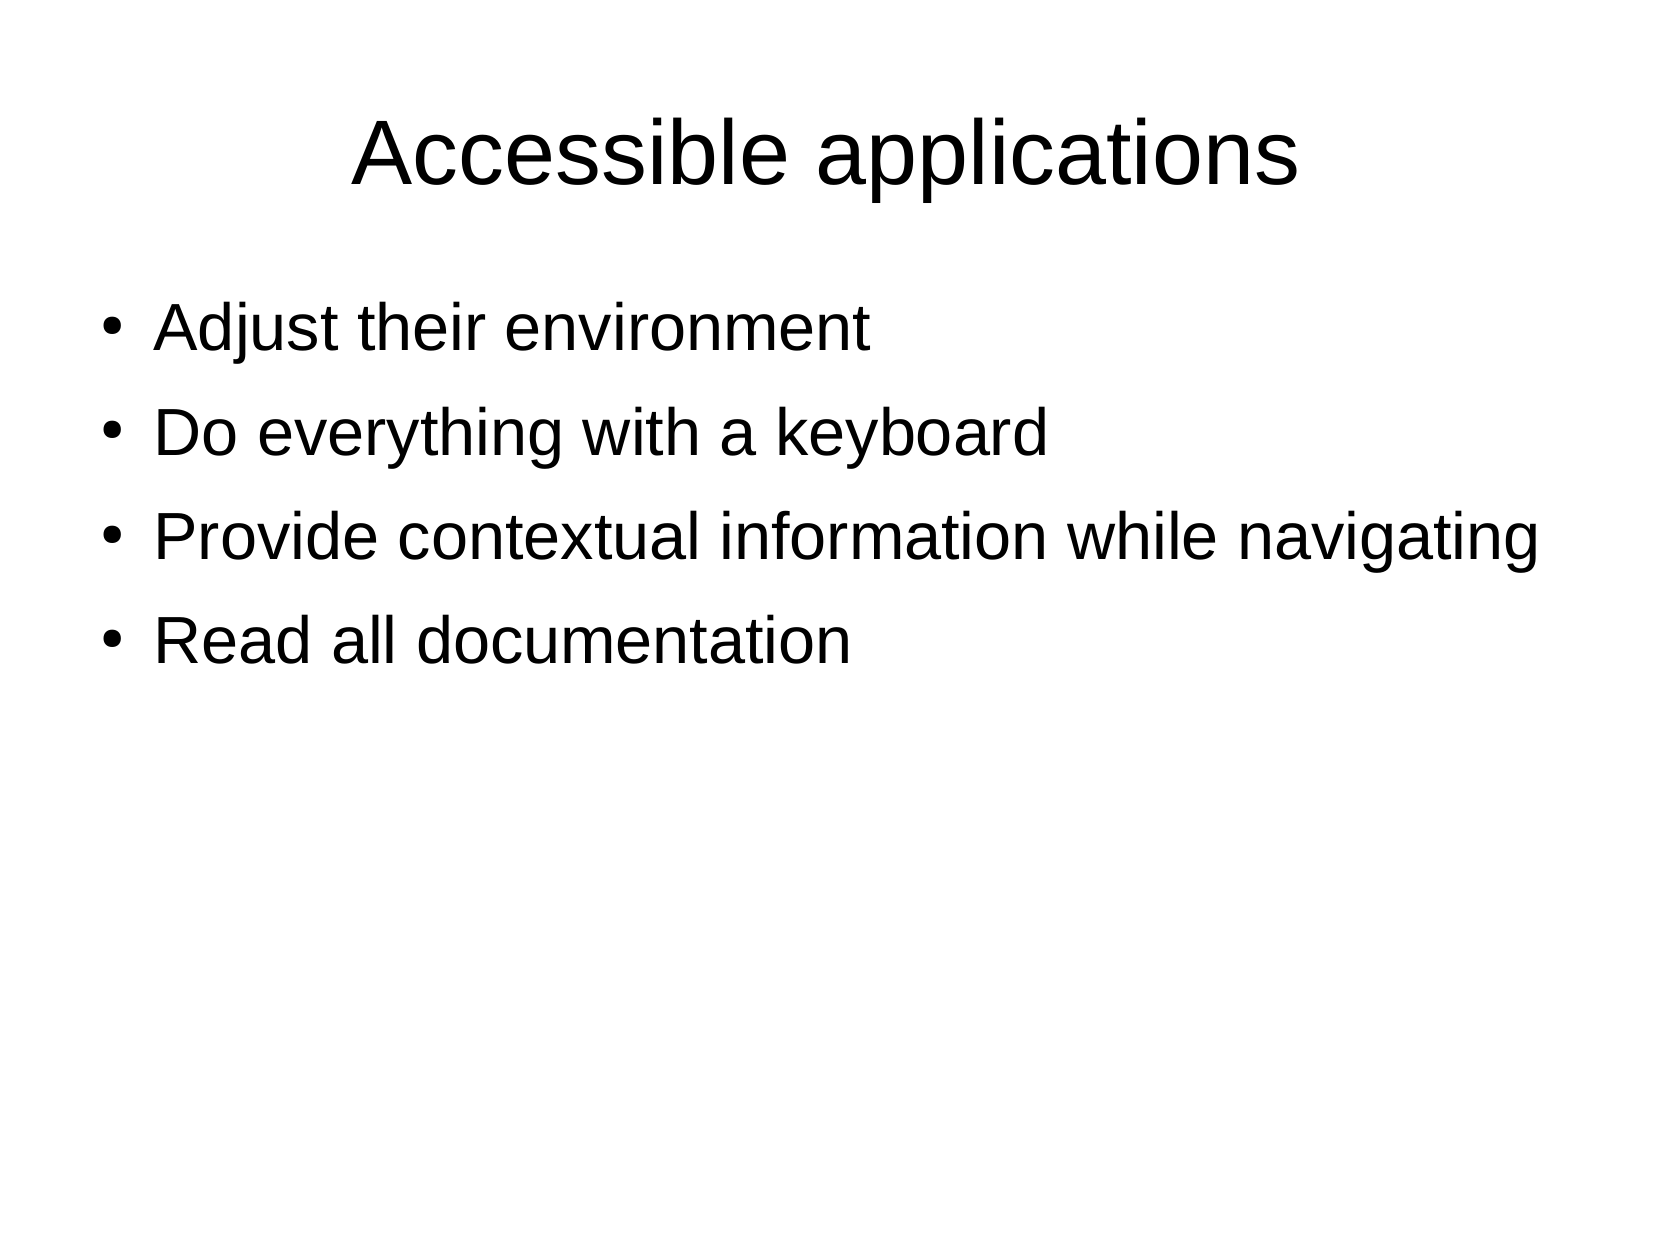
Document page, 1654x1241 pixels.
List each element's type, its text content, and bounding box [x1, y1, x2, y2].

list Adjust their environment Do everything with a keyboard Provide contextual information while navigating Read all documentation [82, 290, 1571, 1094]
title Accessible applications [82, 56, 1571, 250]
